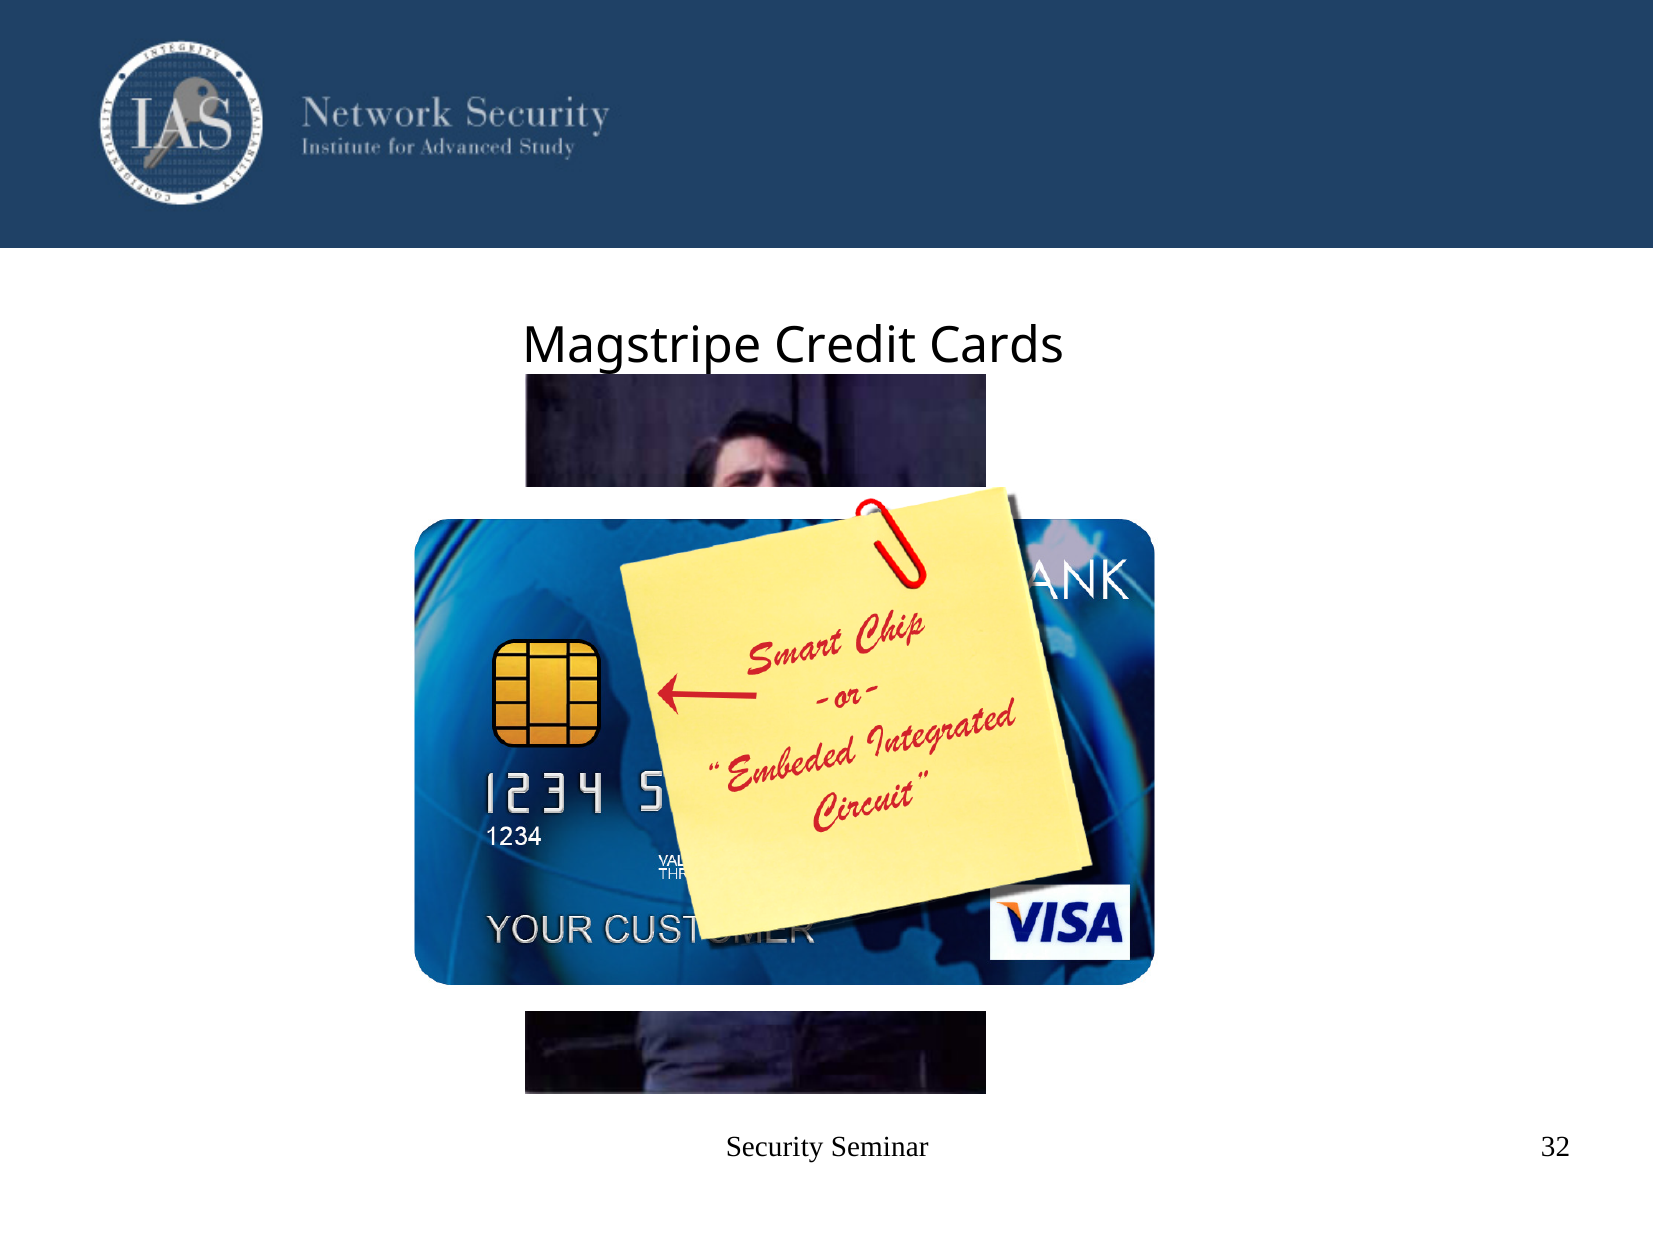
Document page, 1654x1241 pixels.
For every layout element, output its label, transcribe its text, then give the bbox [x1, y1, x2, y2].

title Magstripe Credit Cards [49, 239, 1538, 447]
picture [369, 374, 1176, 1094]
picture [0, 0, 1653, 248]
